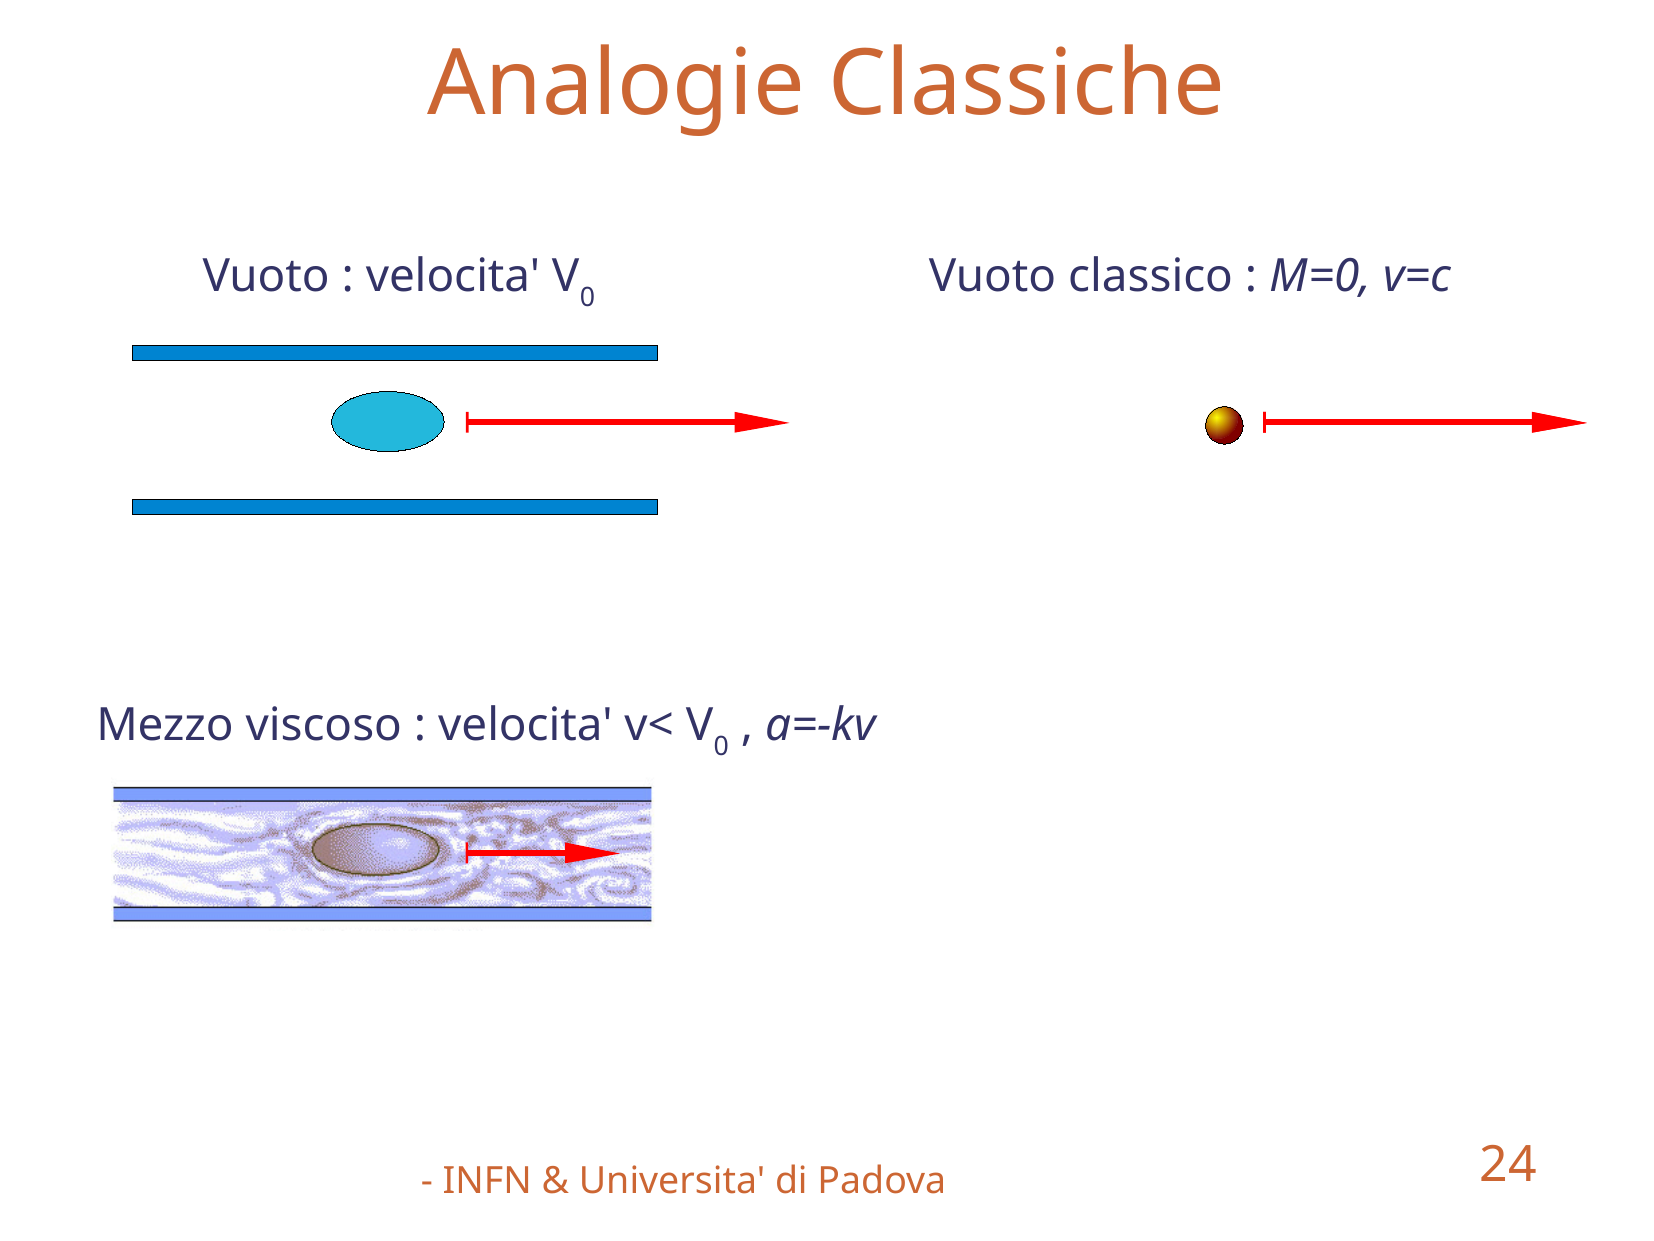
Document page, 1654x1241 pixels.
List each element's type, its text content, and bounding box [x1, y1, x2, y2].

text_box Vuoto classico : M=0, v=c [914, 234, 1483, 321]
title Analogie Classiche [41, 8, 1613, 151]
text_box [132, 499, 658, 515]
text_box [331, 391, 445, 452]
picture [111, 773, 669, 931]
text_box [1205, 406, 1244, 445]
text_box [132, 345, 658, 361]
text_box Vuoto : velocita' V0 [187, 234, 592, 324]
text_box Mezzo viscoso : velocita' v< V0 , a=-kv [81, 683, 859, 773]
